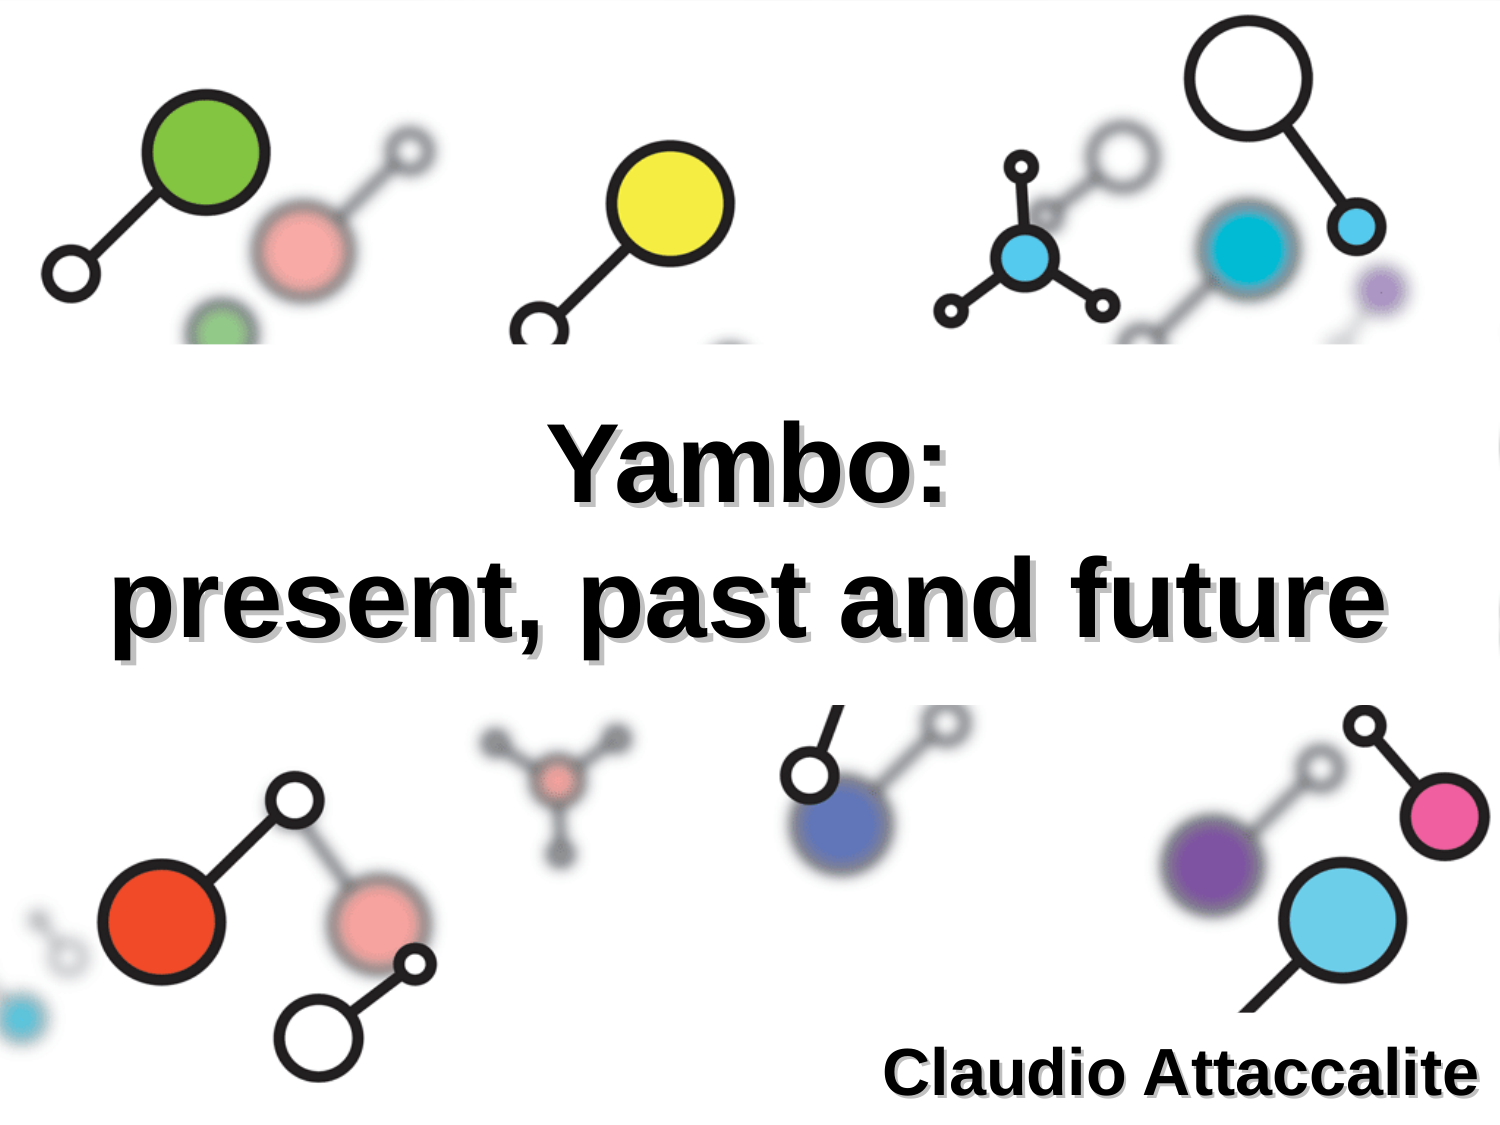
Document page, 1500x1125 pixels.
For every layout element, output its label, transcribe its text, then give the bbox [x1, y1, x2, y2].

title Claudio Attaccalite [862, 1012, 1500, 1125]
title Yambo: present, past and future [0, 344, 1499, 705]
picture [0, 0, 1500, 1103]
